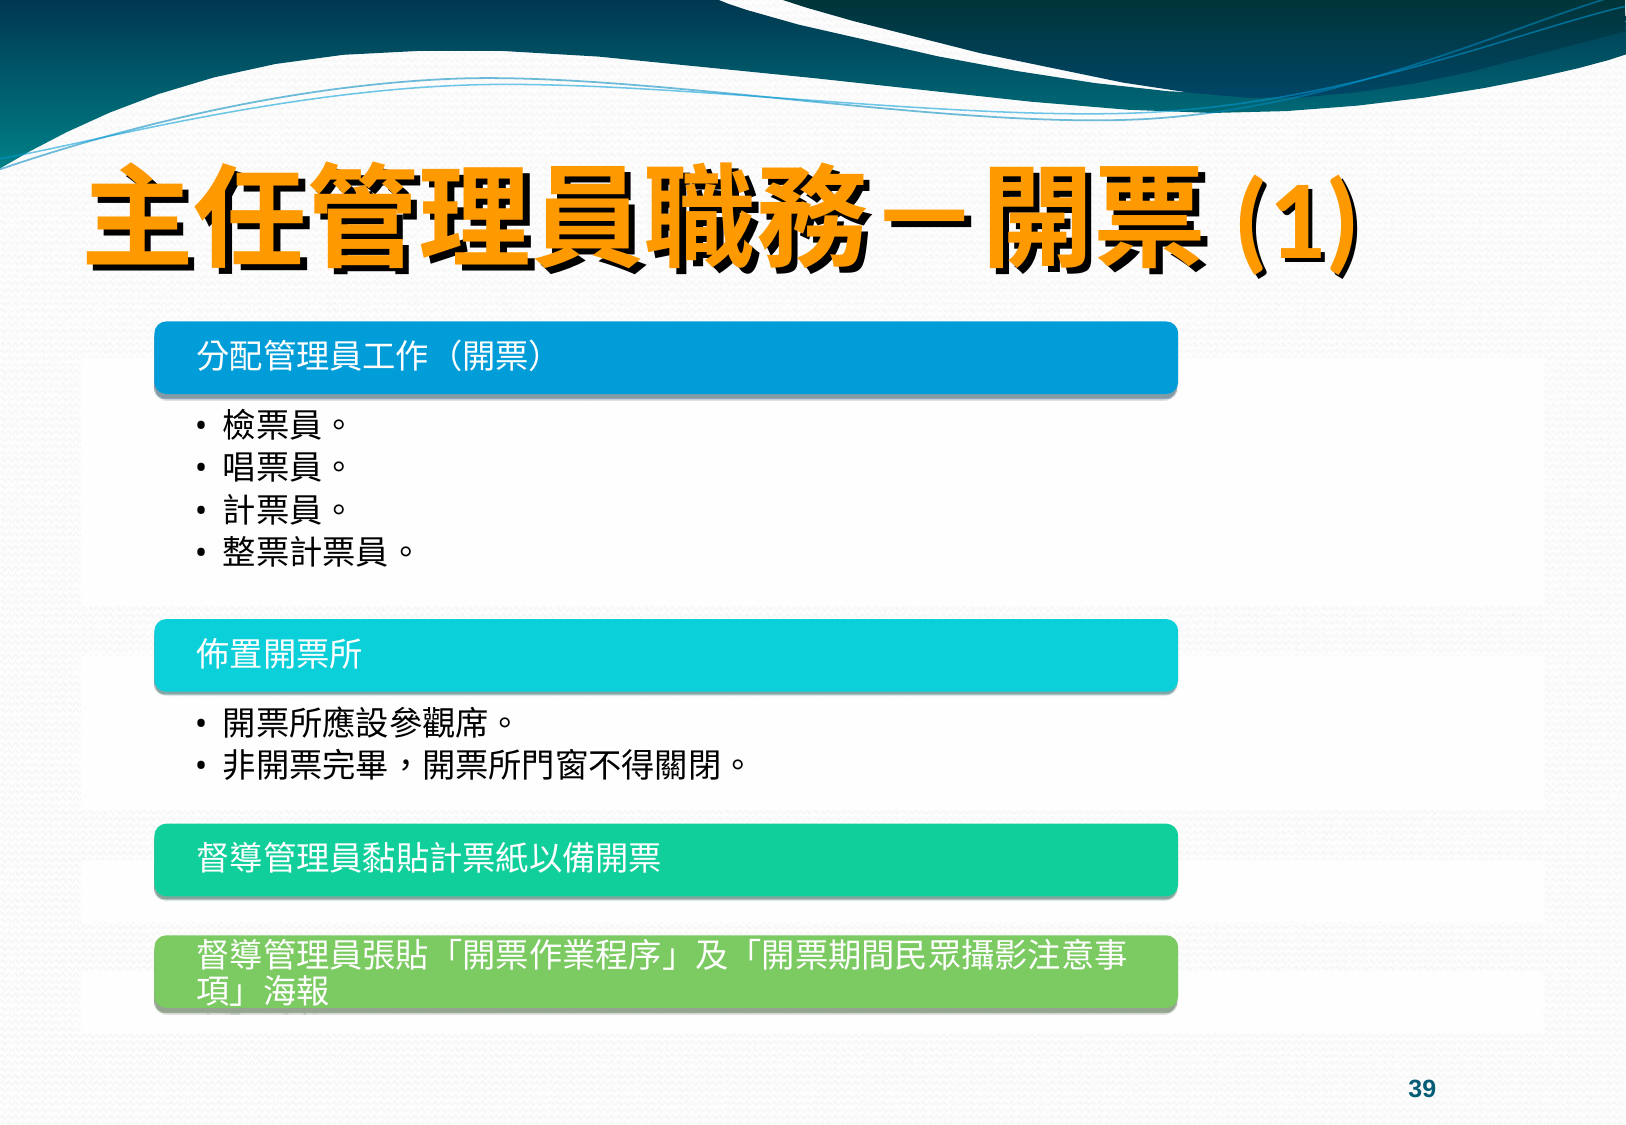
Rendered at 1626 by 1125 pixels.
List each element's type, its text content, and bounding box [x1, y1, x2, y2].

text_box 佈置開票所 [154, 619, 1179, 692]
text_box 檢票員。 唱票員。 計票員。 整票計票員。 [81, 357, 1544, 606]
text_box [81, 860, 1544, 922]
text_box 39 [1408, 1042, 1544, 1103]
text_box 分配管理員工作（開票） [154, 321, 1179, 395]
text_box 督導管理員張貼「開票作業程序」及「開票期間民眾攝影注意事項」海報 [154, 935, 1179, 1008]
text_box 開票所應設參觀席。 非開票完畢，開票所門窗不得關閉。 [81, 655, 1544, 811]
text_box 督導管理員黏貼計票紙以備開票 [154, 823, 1179, 897]
title 主任管理員職務－開票(1) [81, 115, 1544, 304]
text_box [81, 972, 1544, 1034]
